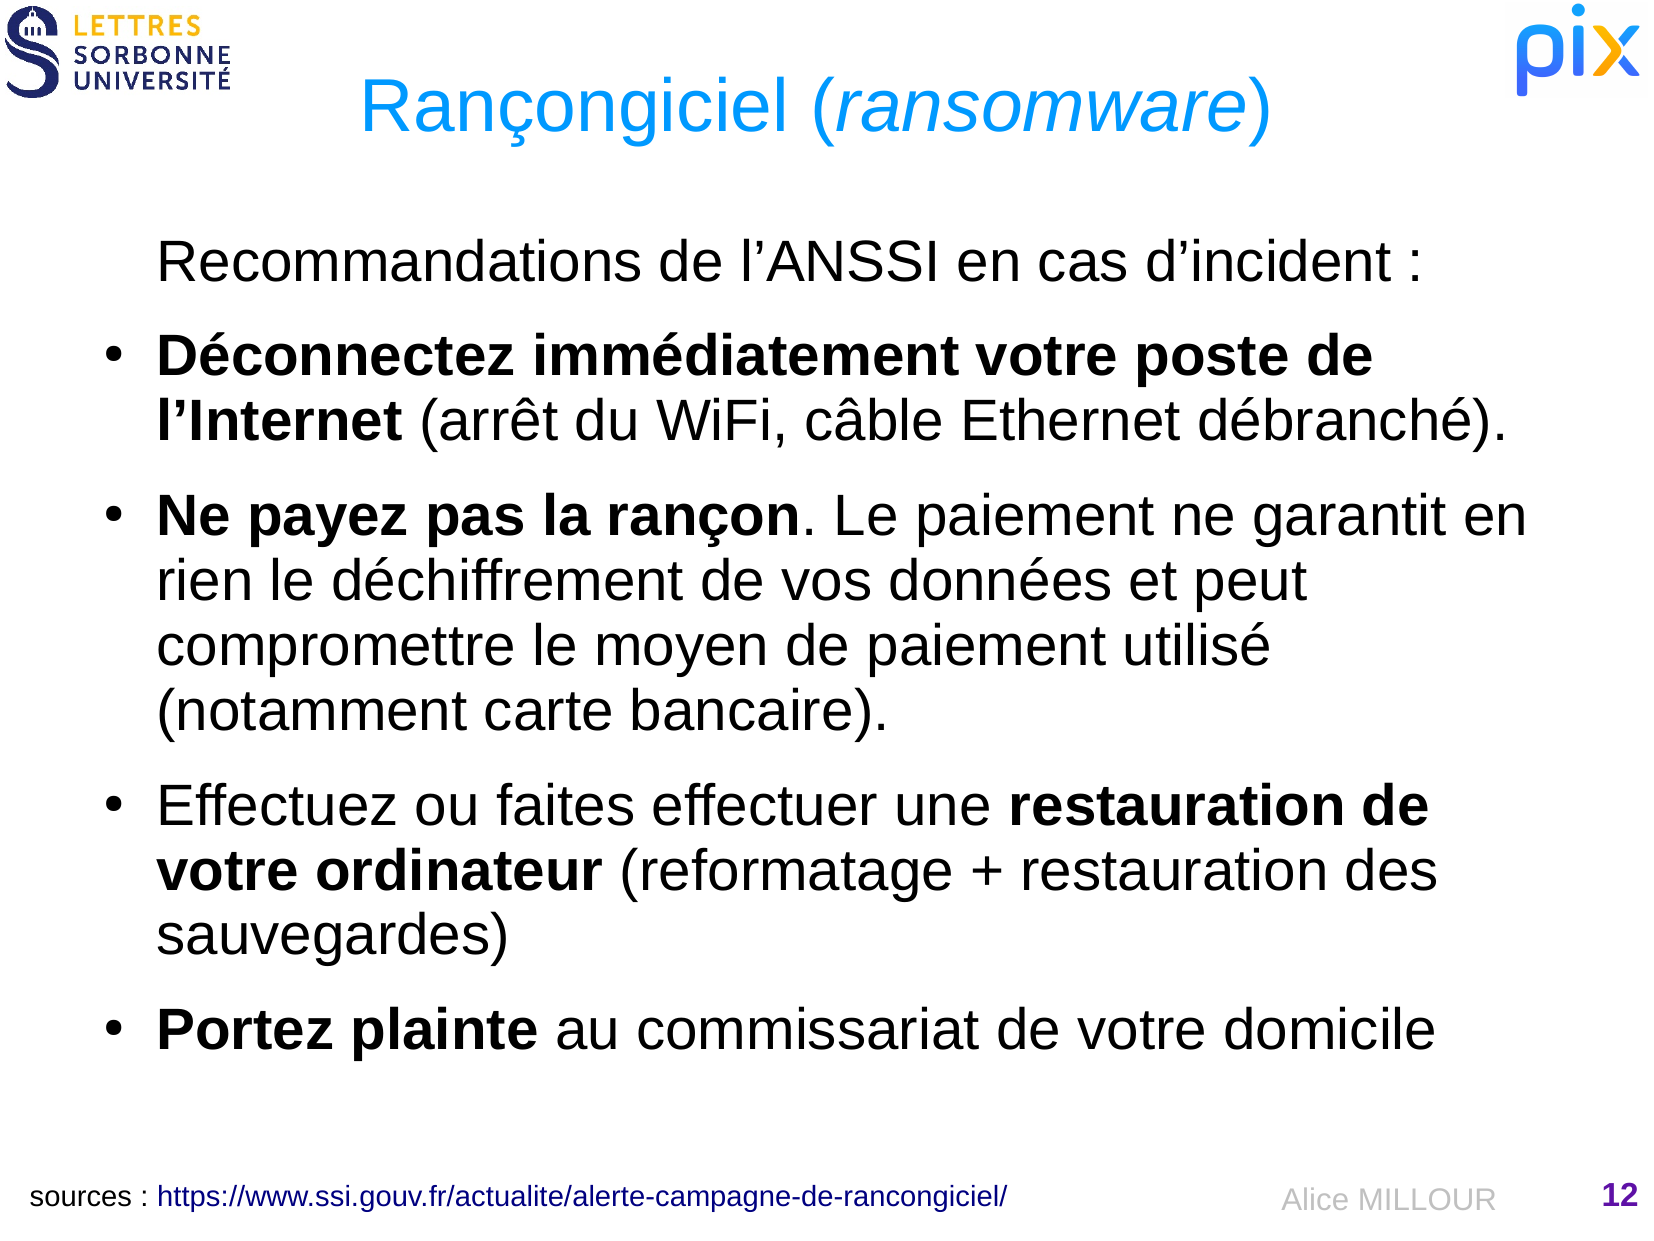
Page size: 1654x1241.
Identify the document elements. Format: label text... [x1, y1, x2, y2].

picture [1571, 2, 1648, 98]
list Recommandations de l’ANSSI en cas d’incident : Déconnectez immédiatement votre poste de l’Internet (arrêt du WiFi, câble Ethernet débranché). Ne payez pas la rançon. Le paiement ne garantit en rien le déchiffrement de vos données et peut compromettre le moyen de paiement utilisé (notamment carte bancaire). Effectuez ou faites effectuer une restauration de votre ordinateur (reformatage + restauration des sauvegardes) Portez plainte au commissariat de votre domicile [85, 228, 1574, 948]
text_box sources : https://www.ssi.gouv.fr/actualite/alerte-campagne-de-rancongiciel/ [0, 1172, 1654, 1241]
picture [5, 6, 82, 98]
title Rançongiciel (ransomware) [82, 2, 1571, 210]
